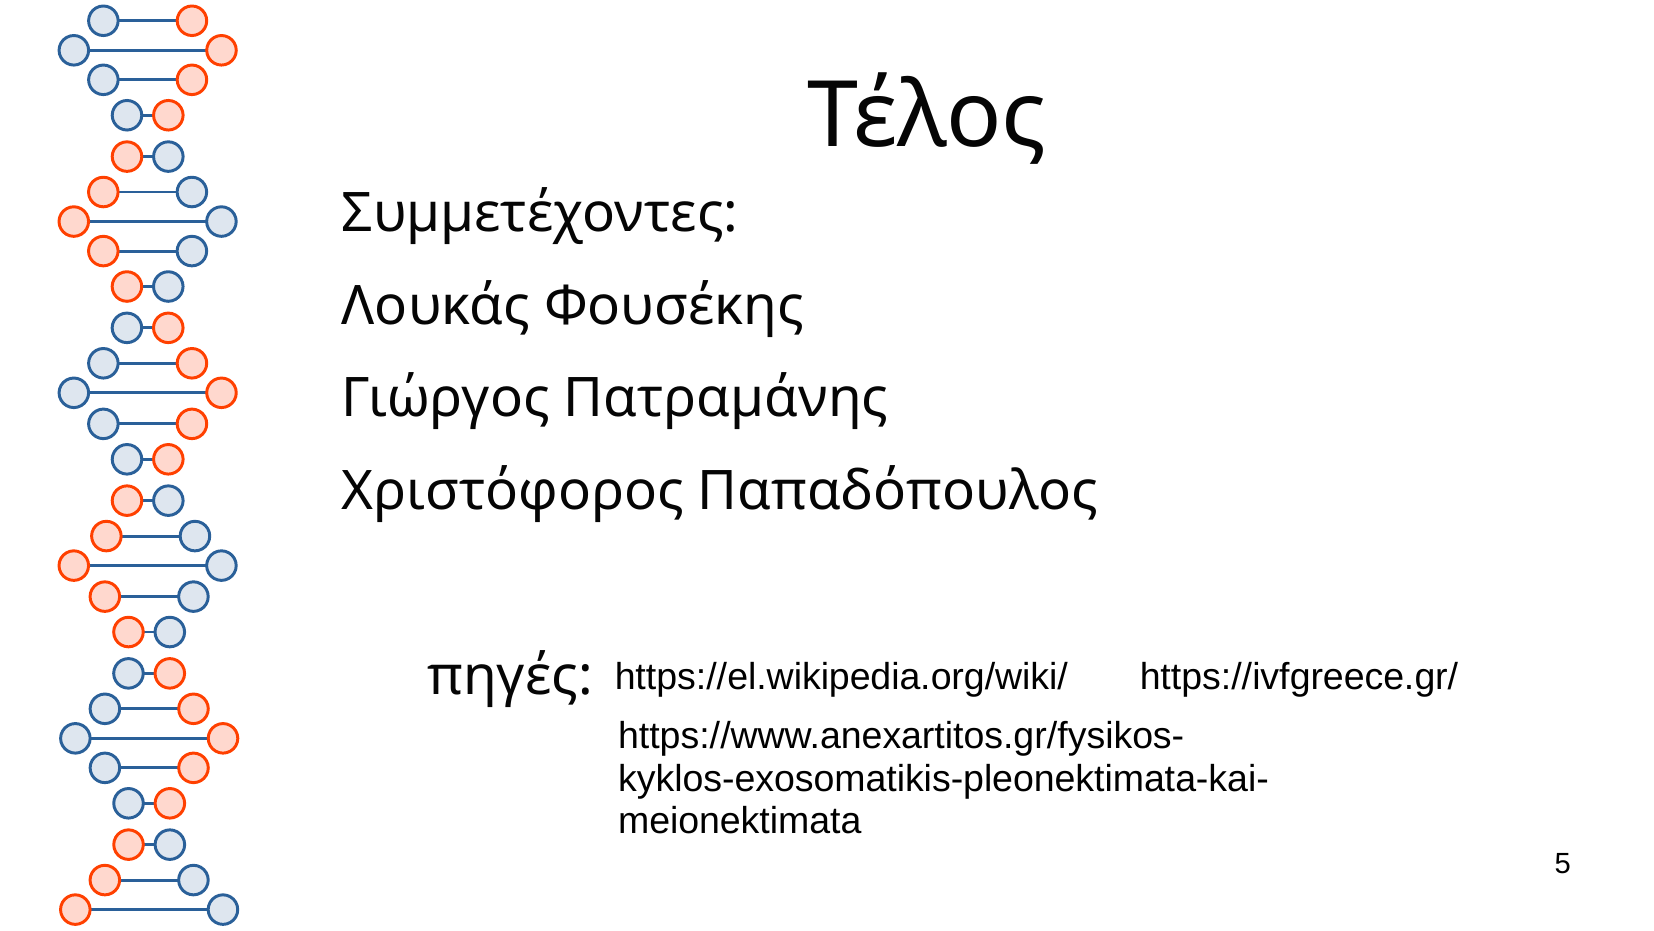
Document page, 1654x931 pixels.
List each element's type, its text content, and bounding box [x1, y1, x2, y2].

list Συμμετέχοντες: Λουκάς Φουσέκης Γιώργος Πατραμάνης Χριστόφορος Παπαδόπουλος πηγές: [283, 173, 1613, 713]
text_box https://el.wikipedia.org/wiki/ [600, 648, 1295, 708]
text_box https://www.anexartitos.gr/fysikos-kyklos-exosomatikis-pleonektimata-kai-meionektimata [603, 707, 1313, 765]
text_box https://ivfgreece.gr/ [1125, 648, 1501, 692]
title Τέλος [262, 33, 1592, 188]
